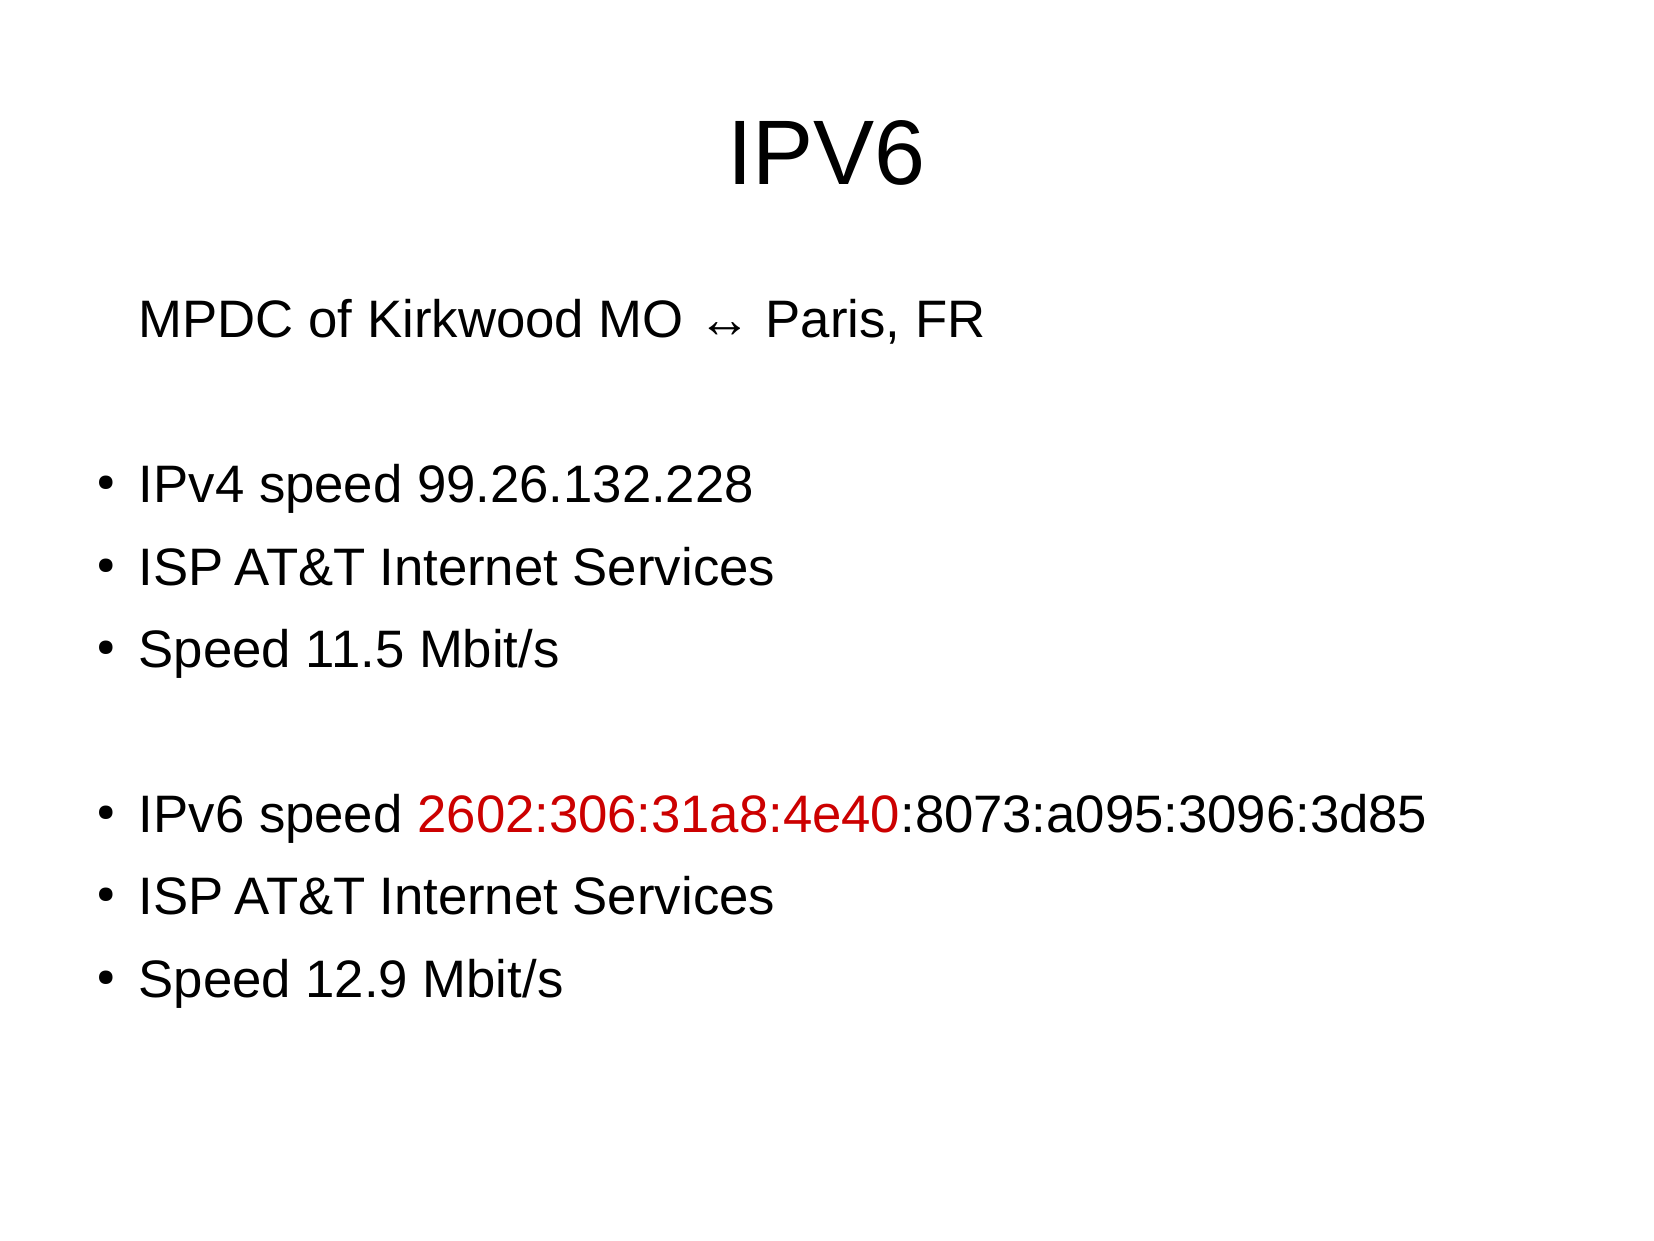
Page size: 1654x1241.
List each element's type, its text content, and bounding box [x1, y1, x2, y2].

list MPDC of Kirkwood MO ↔ Paris, FR IPv4 speed 99.26.132.228 ISP AT&T Internet Services Speed 11.5 Mbit/s IPv6 speed 2602:306:31a8:4e40:8073:a095:3096:3d85 ISP AT&T Internet Services Speed 12.9 Mbit/s [82, 290, 1571, 1010]
title IPV6 [82, 49, 1571, 257]
